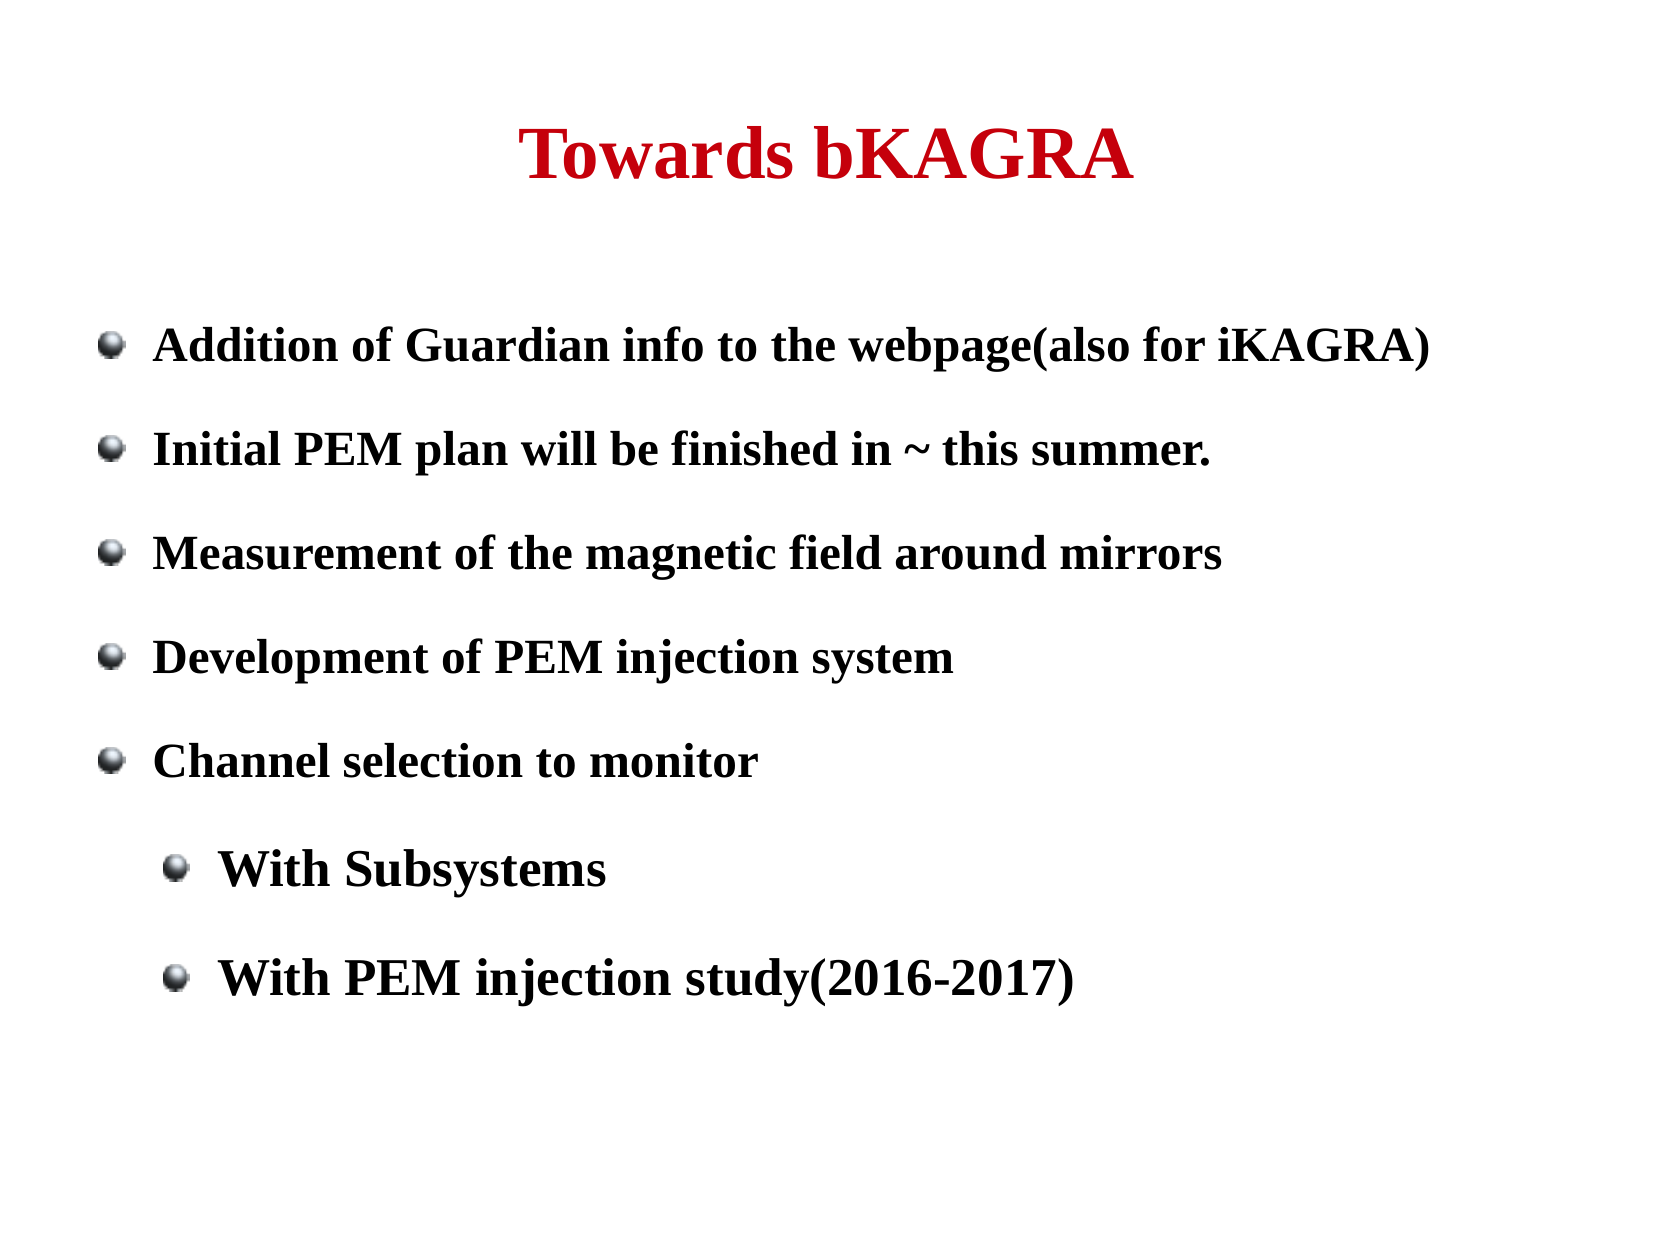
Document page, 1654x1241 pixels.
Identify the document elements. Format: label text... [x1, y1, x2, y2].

title Towards bKAGRA [82, 49, 1571, 257]
list Addition of Guardian info to the webpage(also for iKAGRA) Initial PEM plan will be finished in ~ this summer. Measurement of the magnetic field around mirrors Development of PEM injection system Channel selection to monitor With Subsystems With PEM injection study(2016-2017) [82, 290, 1571, 1010]
